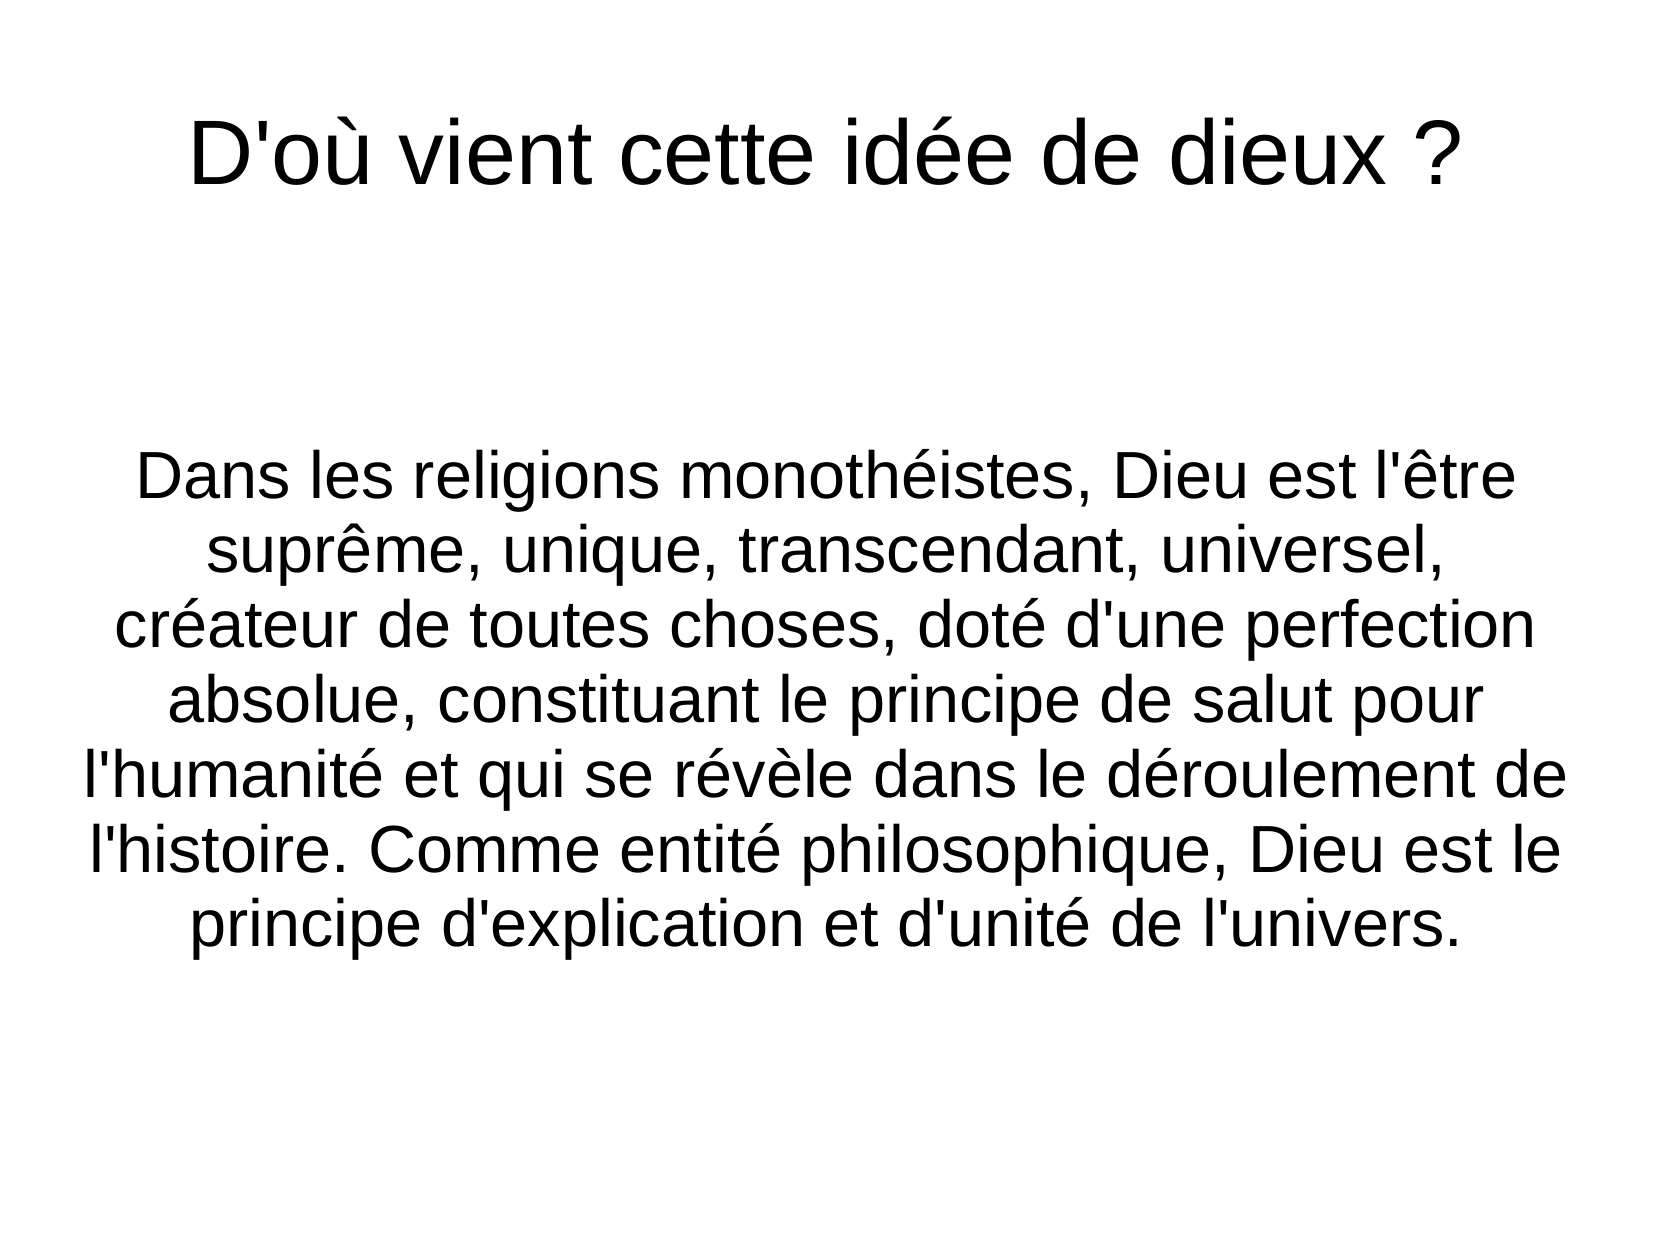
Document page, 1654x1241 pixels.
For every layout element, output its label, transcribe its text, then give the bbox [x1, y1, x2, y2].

subtitle Dans les religions monothéistes, Dieu est l'être suprême, unique, transcendant, universel, créateur de toutes choses, doté d'une perfection absolue, constituant le principe de salut pour l'humanité et qui se révèle dans le déroulement de l'histoire. Comme entité philosophique, Dieu est le principe d'explication et d'unité de l'univers. [82, 297, 1571, 1102]
title D'où vient cette idée de dieux ? [82, 49, 1571, 257]
